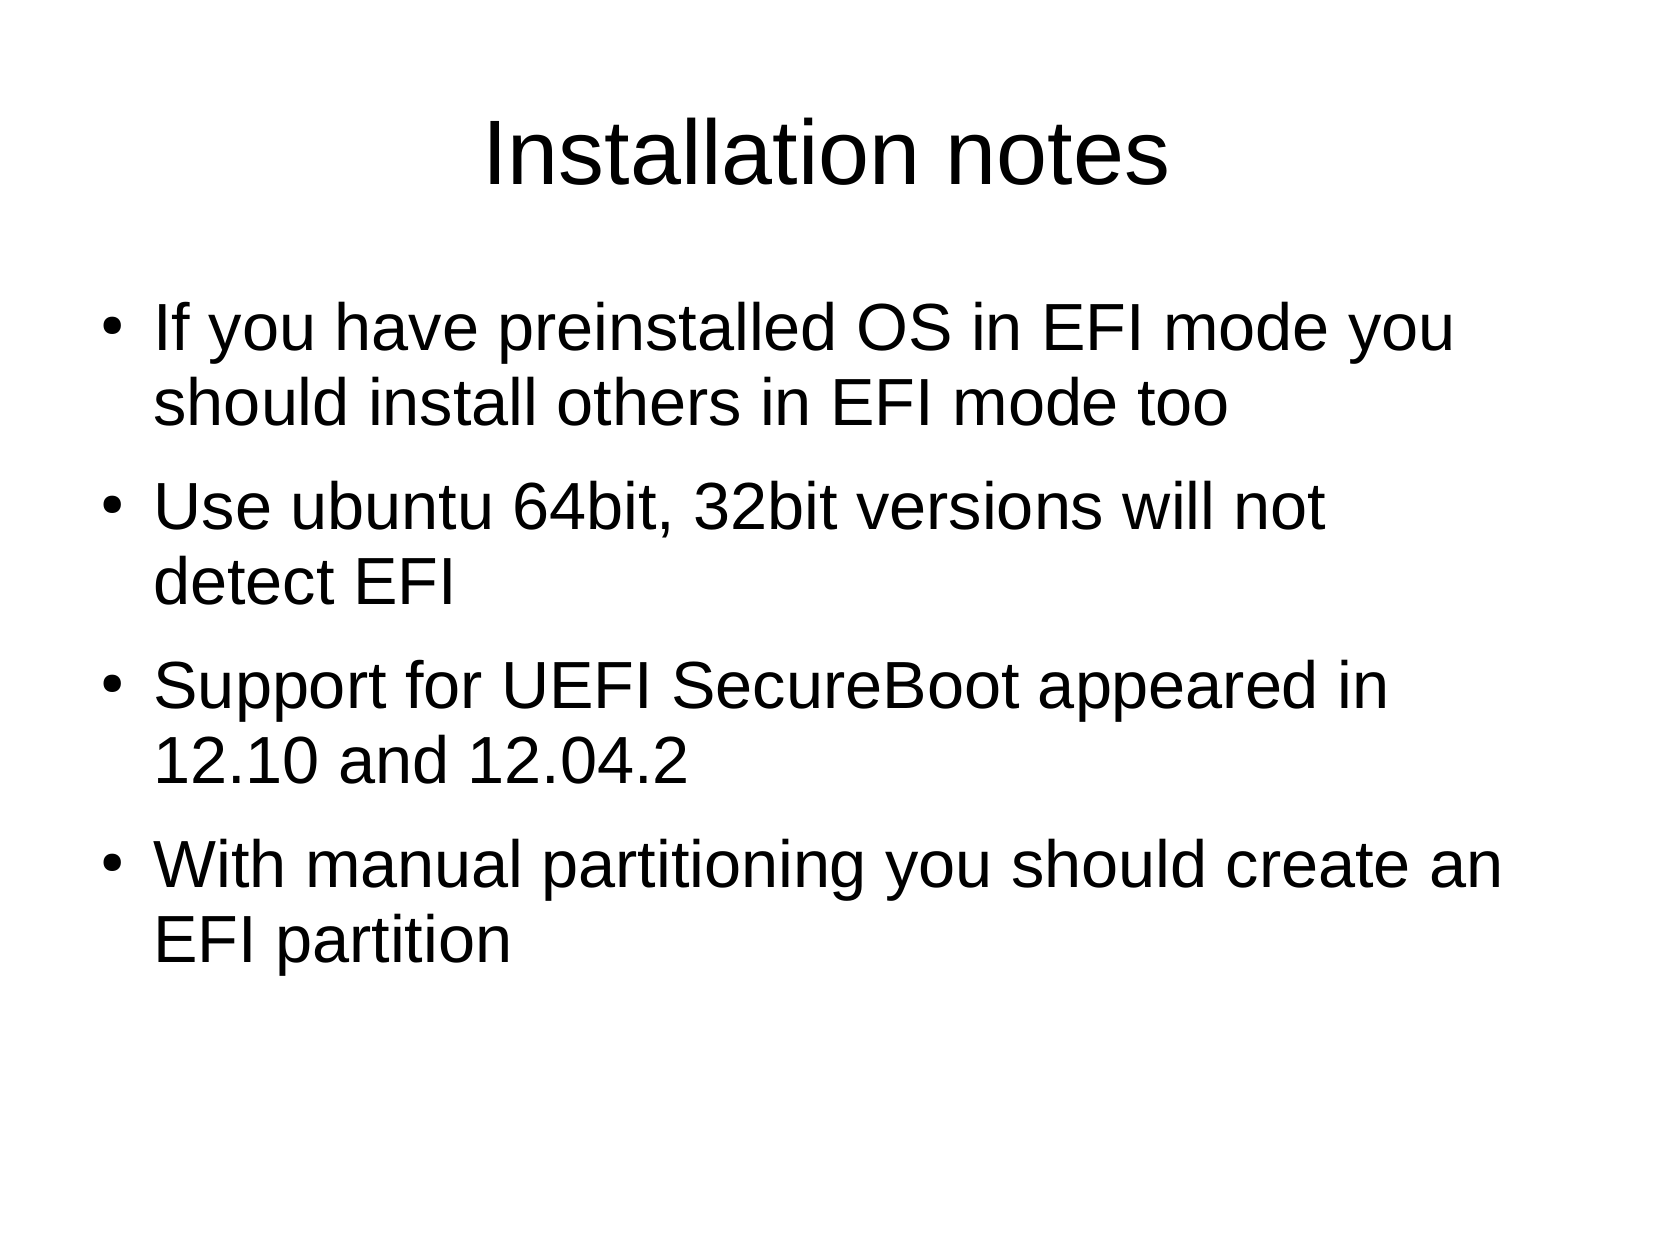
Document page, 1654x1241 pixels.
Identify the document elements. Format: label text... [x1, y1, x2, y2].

list If you have preinstalled OS in EFI mode you should install others in EFI mode too Use ubuntu 64bit, 32bit versions will not detect EFI Support for UEFI SecureBoot appeared in 12.10 and 12.04.2 With manual partitioning you should create an EFI partition [82, 290, 1538, 1010]
title Installation notes [82, 49, 1571, 257]
